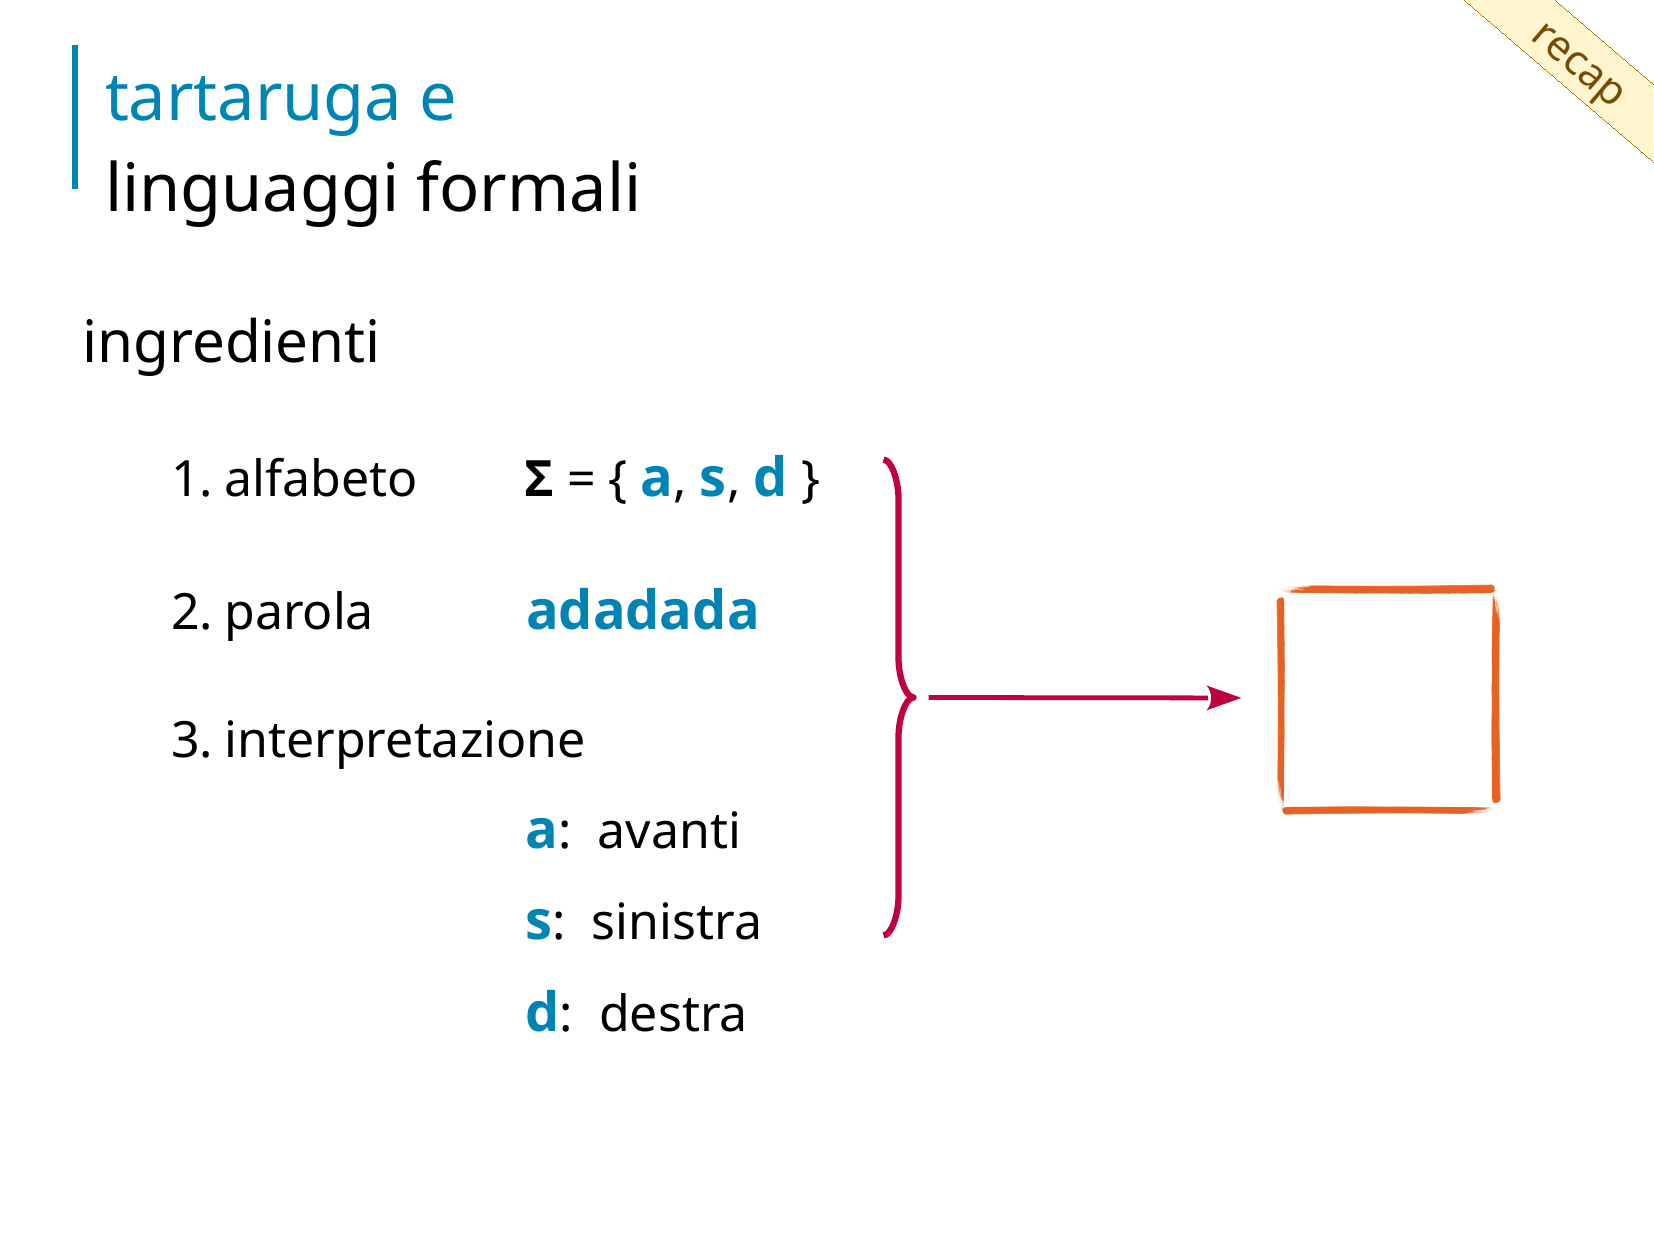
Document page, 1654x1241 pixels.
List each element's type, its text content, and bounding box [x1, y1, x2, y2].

title tartaruga e linguaggi formali [105, 49, 1571, 200]
list ingredienti alfabeto Σ = { a, s, d } parola adadada interpretazione a: avanti s: sinistra d: destra [82, 300, 1571, 1126]
text_box recap [1464, 0, 1654, 163]
picture [1276, 596, 1502, 817]
picture [1274, 583, 1501, 804]
